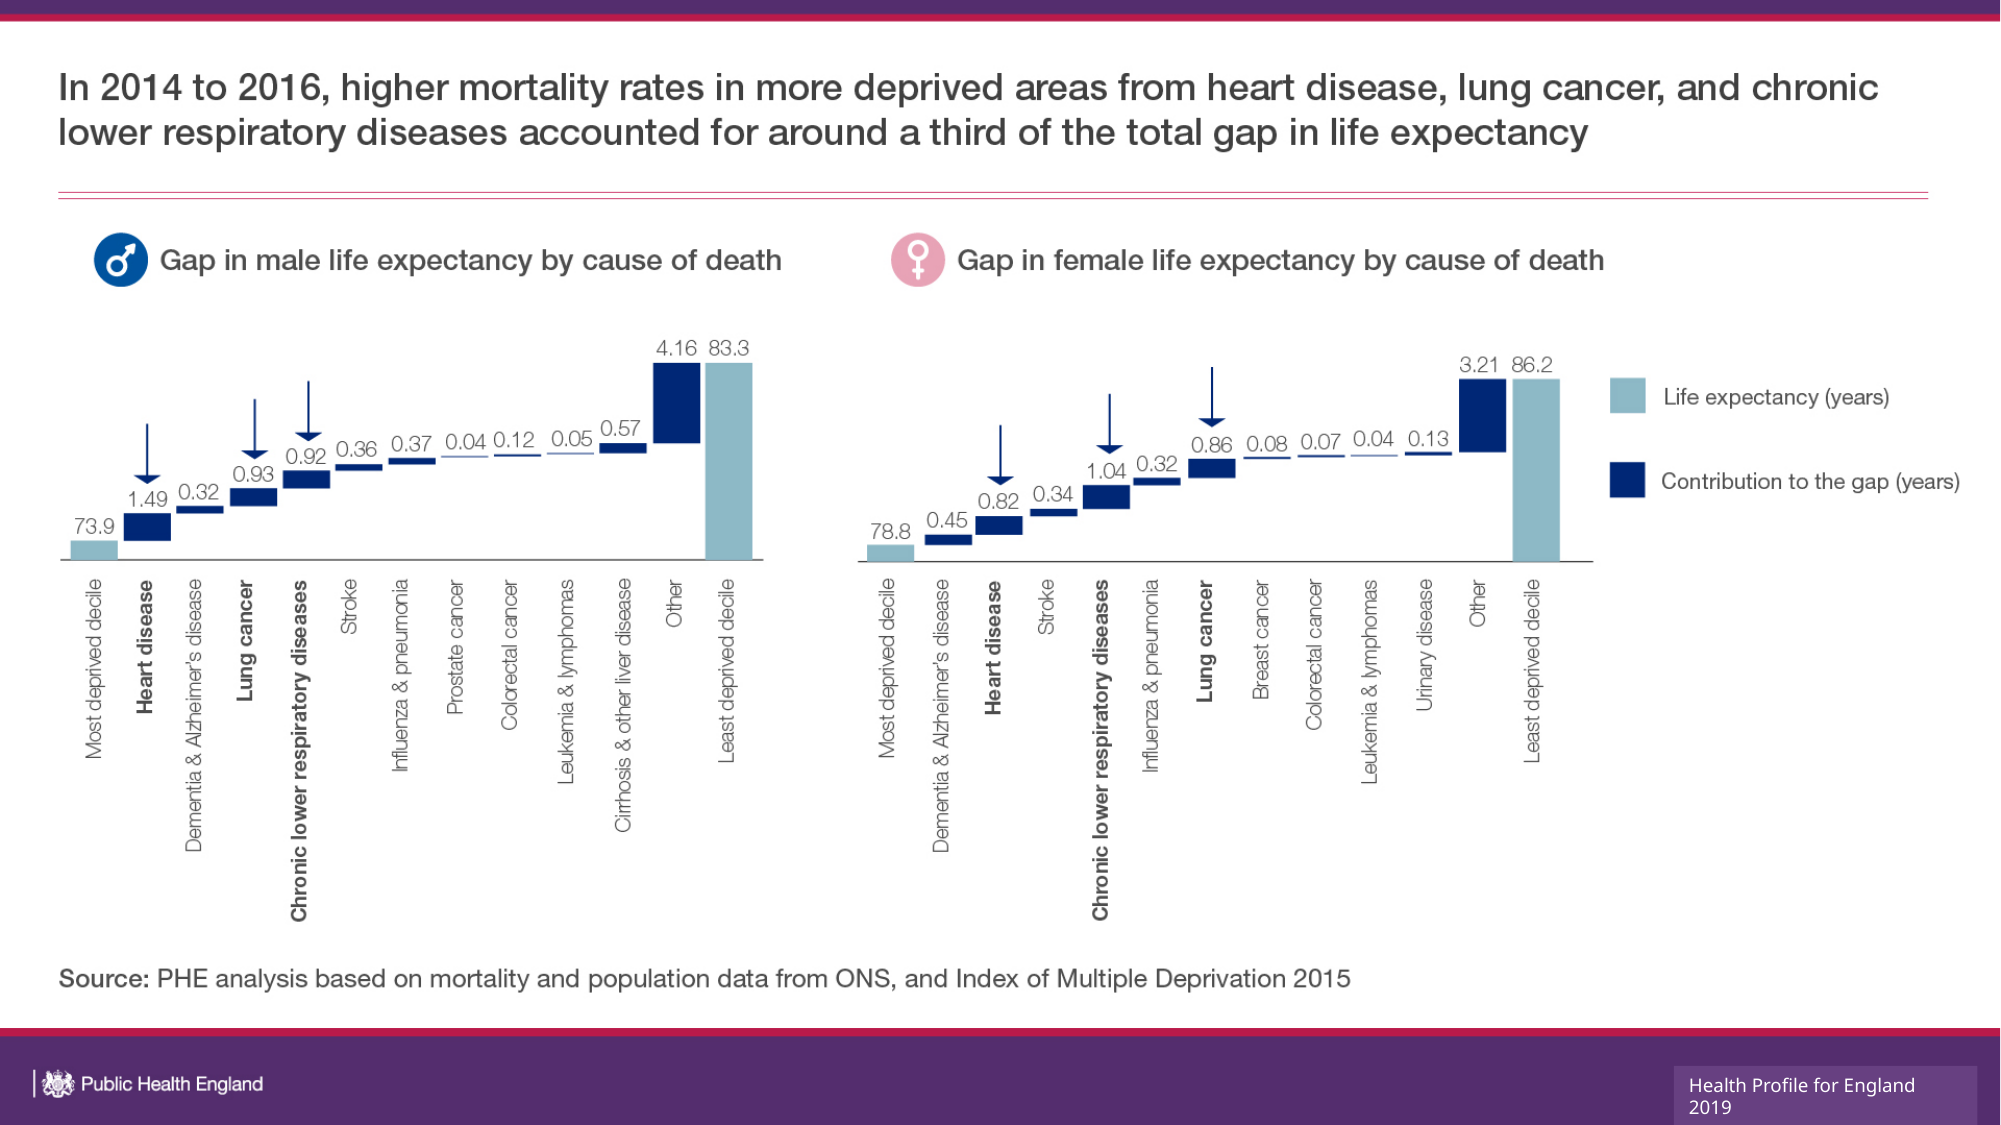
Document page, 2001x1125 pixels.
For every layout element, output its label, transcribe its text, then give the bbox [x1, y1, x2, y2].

text_box Health Profile for England 2019 [1673, 1065, 1978, 1105]
picture [0, 0, 2000, 1125]
